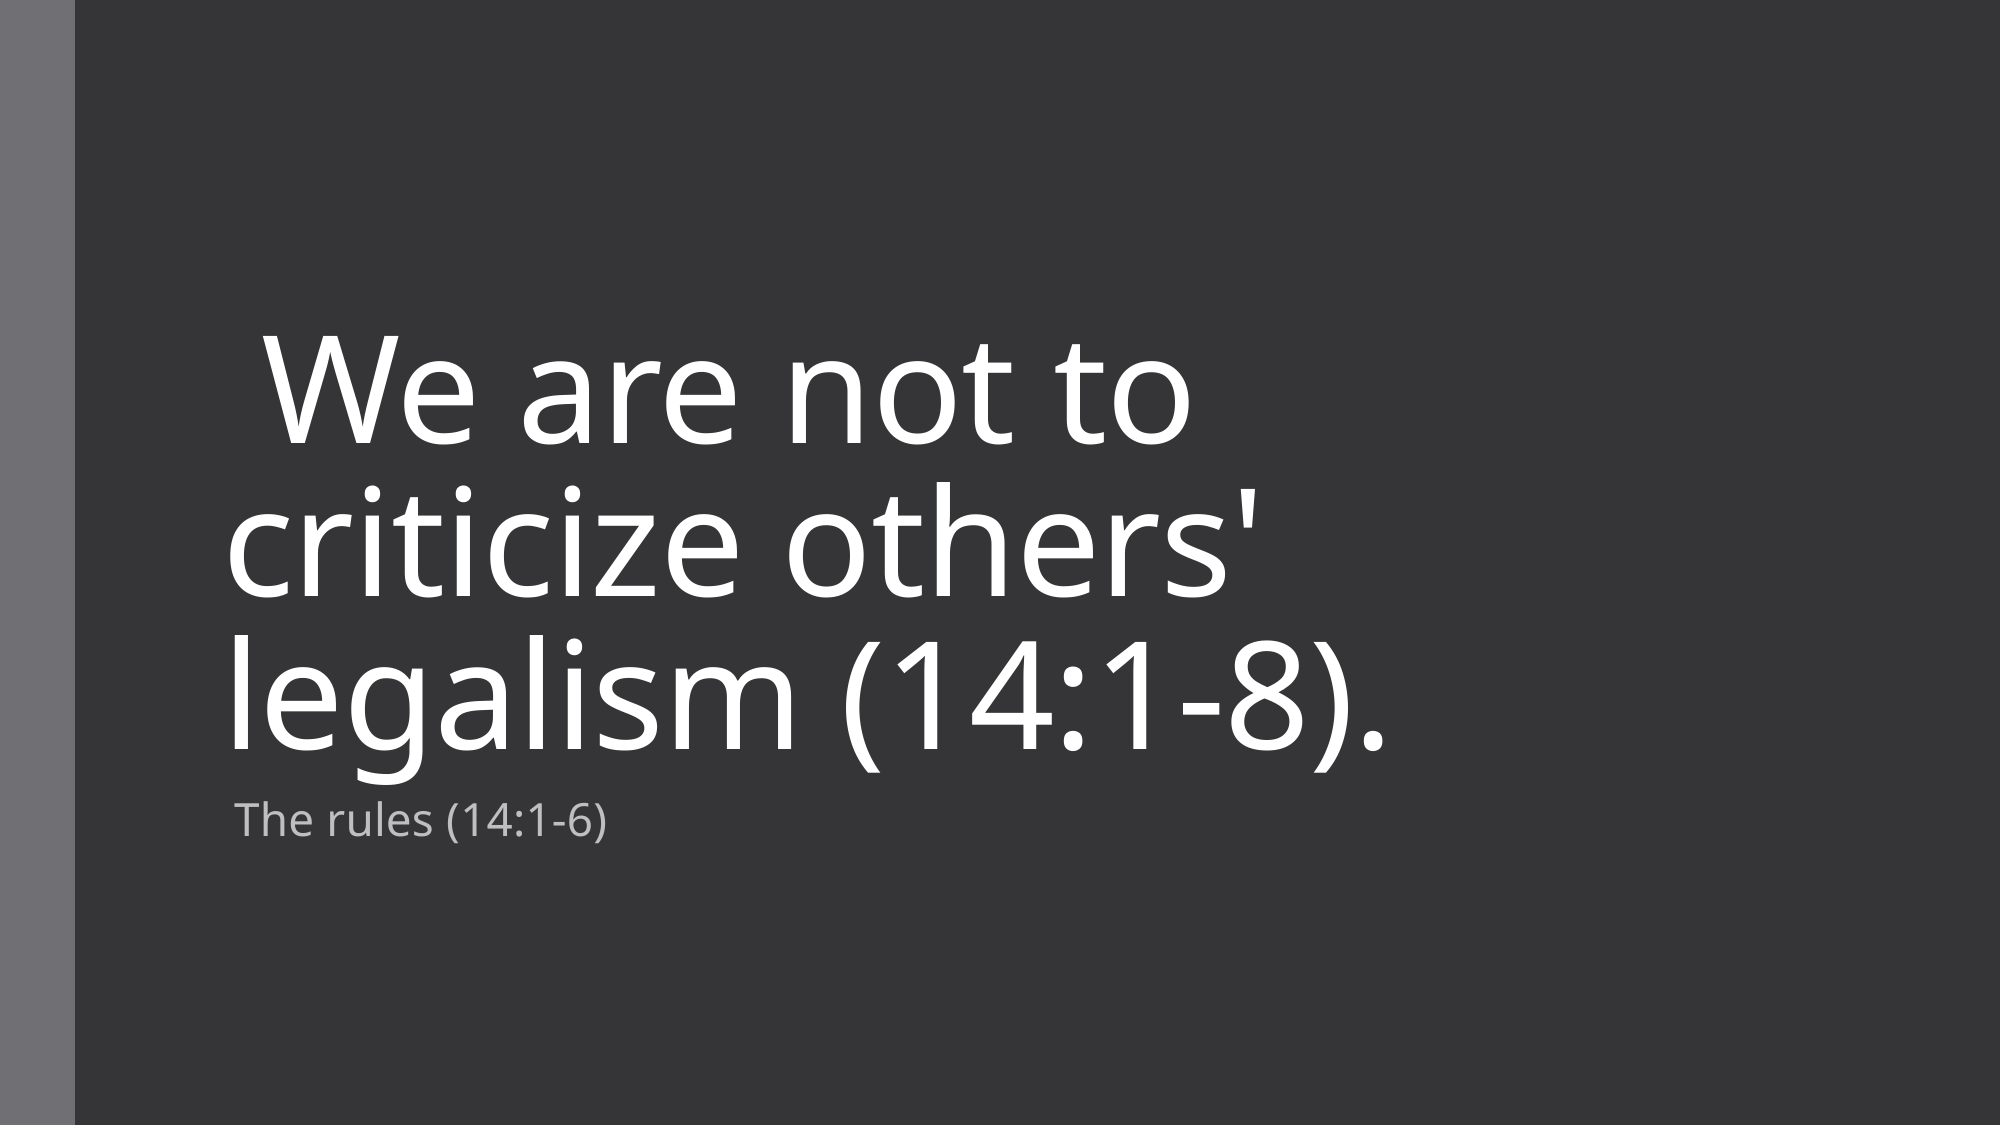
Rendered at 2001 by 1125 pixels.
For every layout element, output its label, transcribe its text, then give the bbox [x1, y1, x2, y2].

title We are not to criticize others' legalism (14:1-8). [206, 124, 1752, 787]
subtitle The rules (14:1-6) [206, 787, 1752, 1066]
